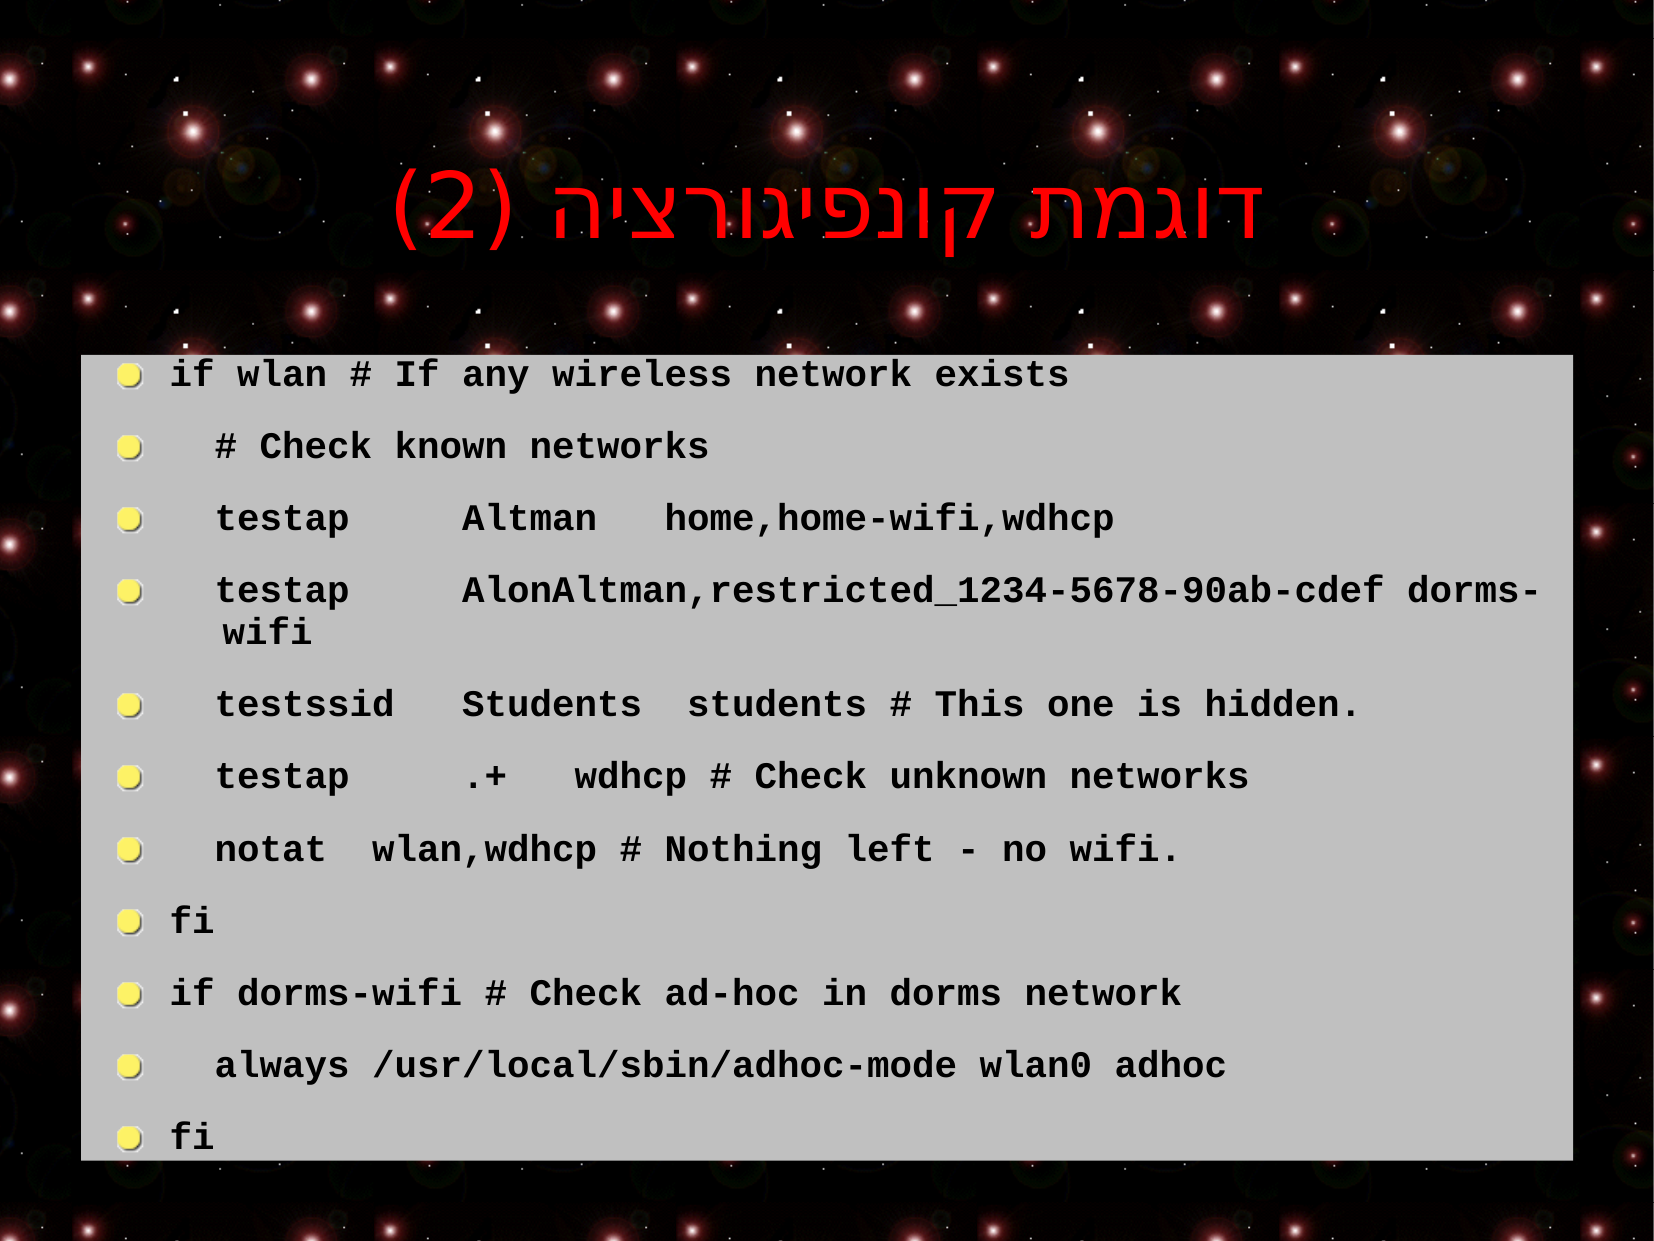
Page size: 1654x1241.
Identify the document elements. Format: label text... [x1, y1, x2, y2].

title דוגמת קונפיגורציה (2) [121, 102, 1534, 311]
list if wlan # If any wireless network exists # Check known networks testap Altman home,home-wifi,wdhcp testap AlonAltman,restricted_1234-5678-90ab-cdef dorms-wifi testssid Students students # This one is hidden. testap .+ wdhcp # Check unknown networks notat wlan,wdhcp # Nothing left - no wifi. fi if dorms-wifi # Check ad-hoc in dorms network always /usr/local/sbin/adhoc-mode wlan0 adhoc fi [81, 354, 1574, 1137]
picture [0, 0, 1654, 1241]
